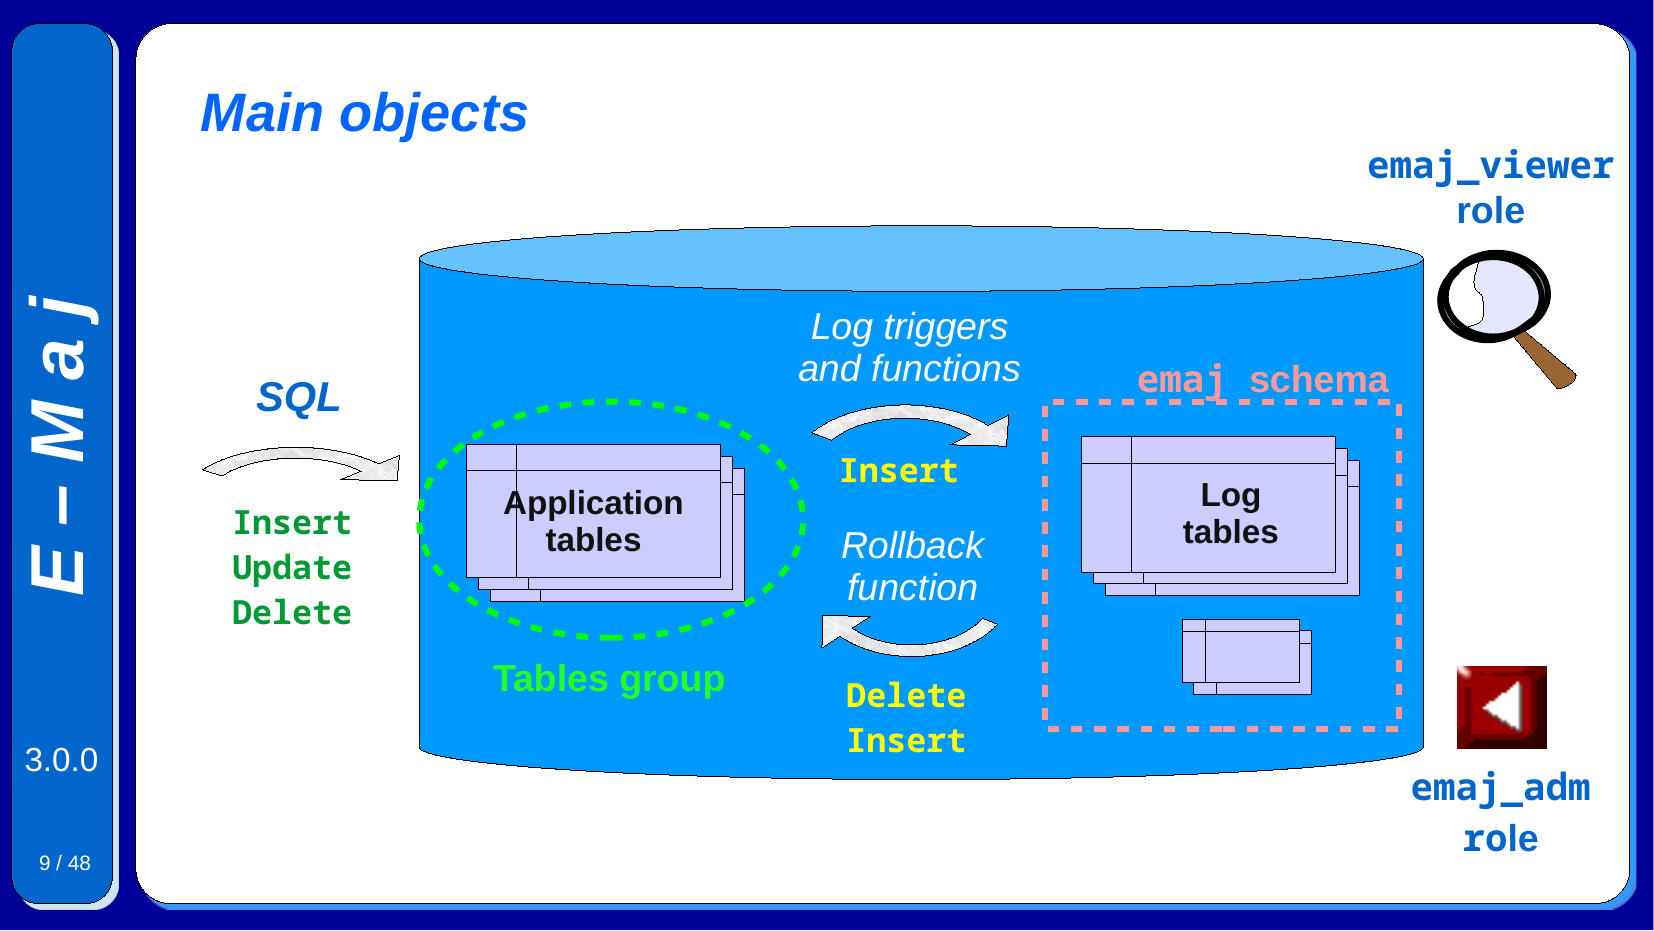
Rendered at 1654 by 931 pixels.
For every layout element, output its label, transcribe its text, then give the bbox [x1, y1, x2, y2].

picture [1457, 666, 1547, 749]
text_box [1440, 252, 1577, 389]
text_box SQL [194, 366, 404, 428]
text_box emaj_adm role [1395, 752, 1609, 859]
text_box Rollback function [755, 516, 1070, 616]
text_box Tables group [478, 649, 768, 707]
text_box emaj_viewer role [1352, 131, 1630, 233]
text_box Application tables [448, 476, 739, 569]
text_box Delete Insert [802, 664, 1010, 759]
text_box Log triggers and functions [761, 298, 1058, 398]
text_box Insert [817, 439, 981, 494]
text_box Log tables [1138, 468, 1323, 561]
text_box Insert Update Delete [183, 491, 402, 626]
title Main objects [200, 34, 1575, 191]
text_box [419, 260, 1424, 780]
text_box [202, 447, 400, 481]
text_box emaj schema [1122, 344, 1404, 406]
